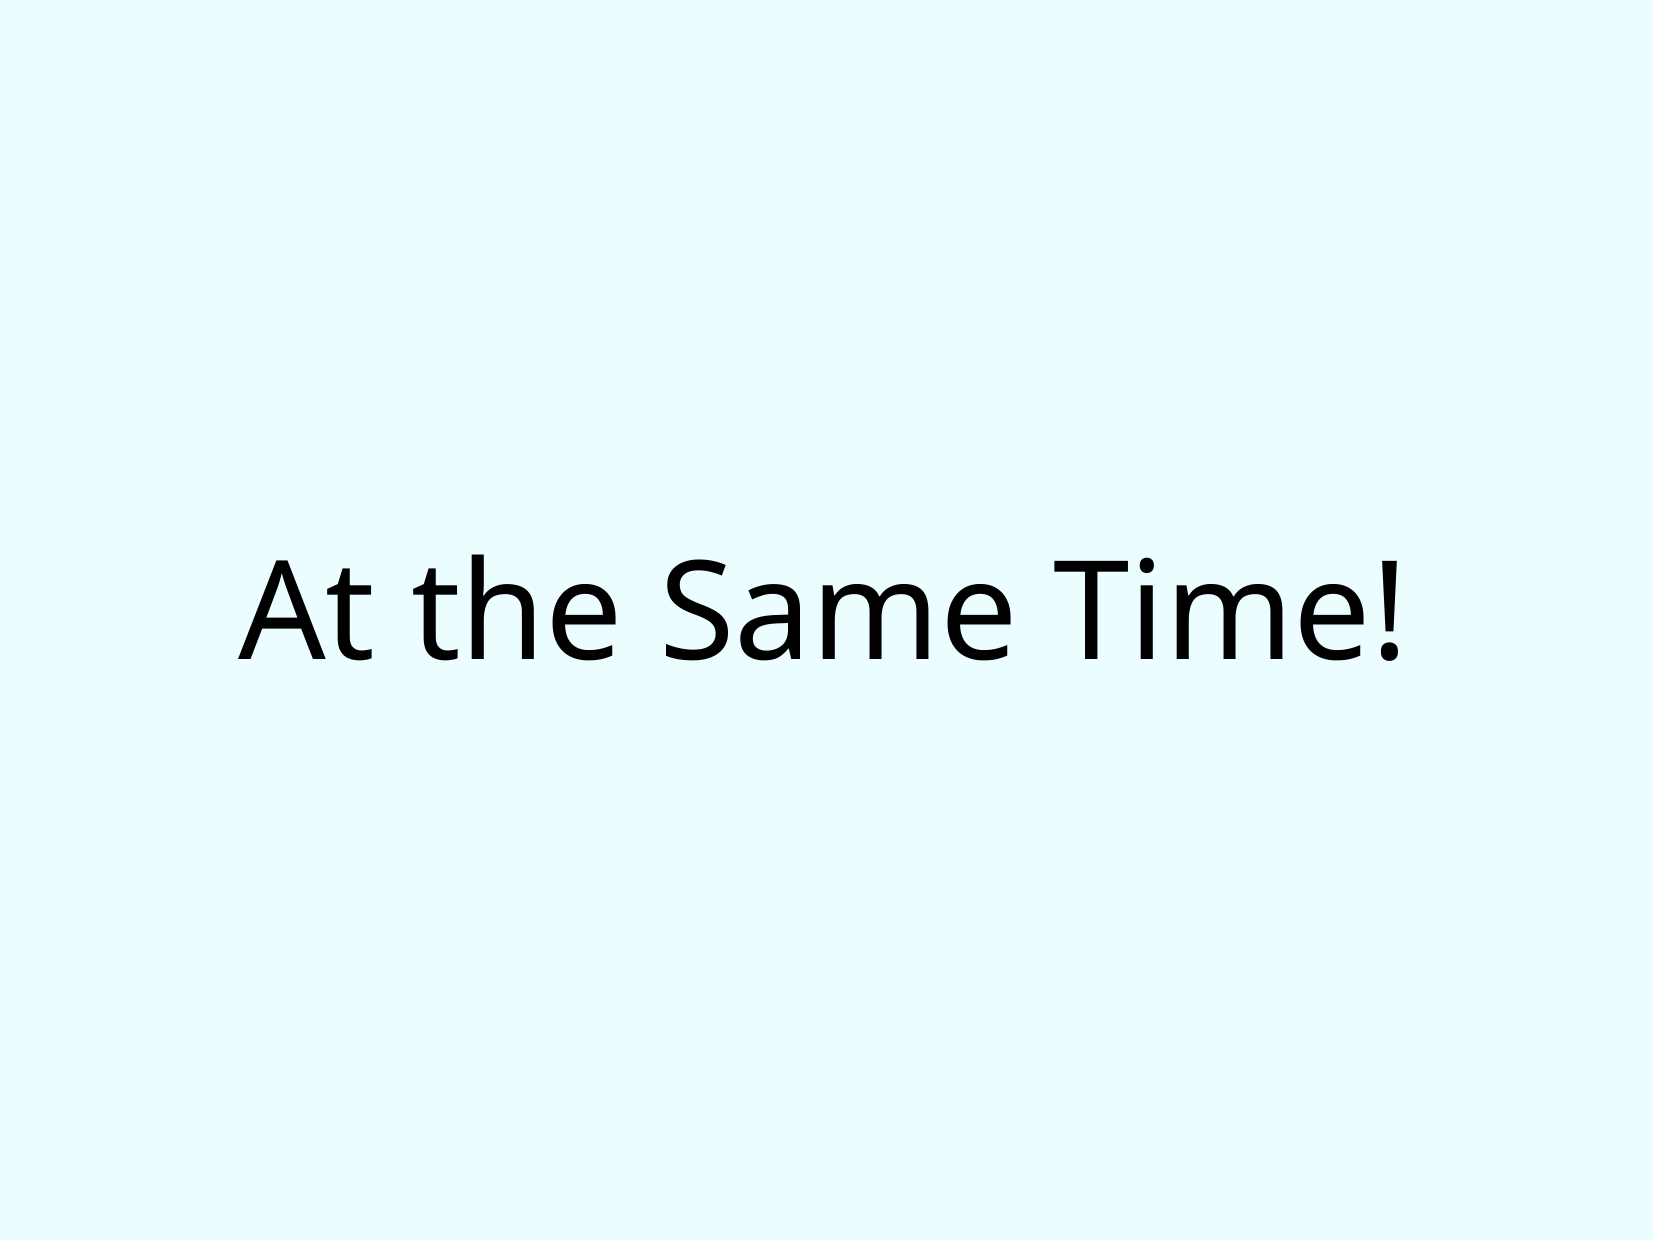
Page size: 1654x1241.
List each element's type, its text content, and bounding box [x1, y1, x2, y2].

text_box At the Same Time! [79, 69, 1568, 1144]
